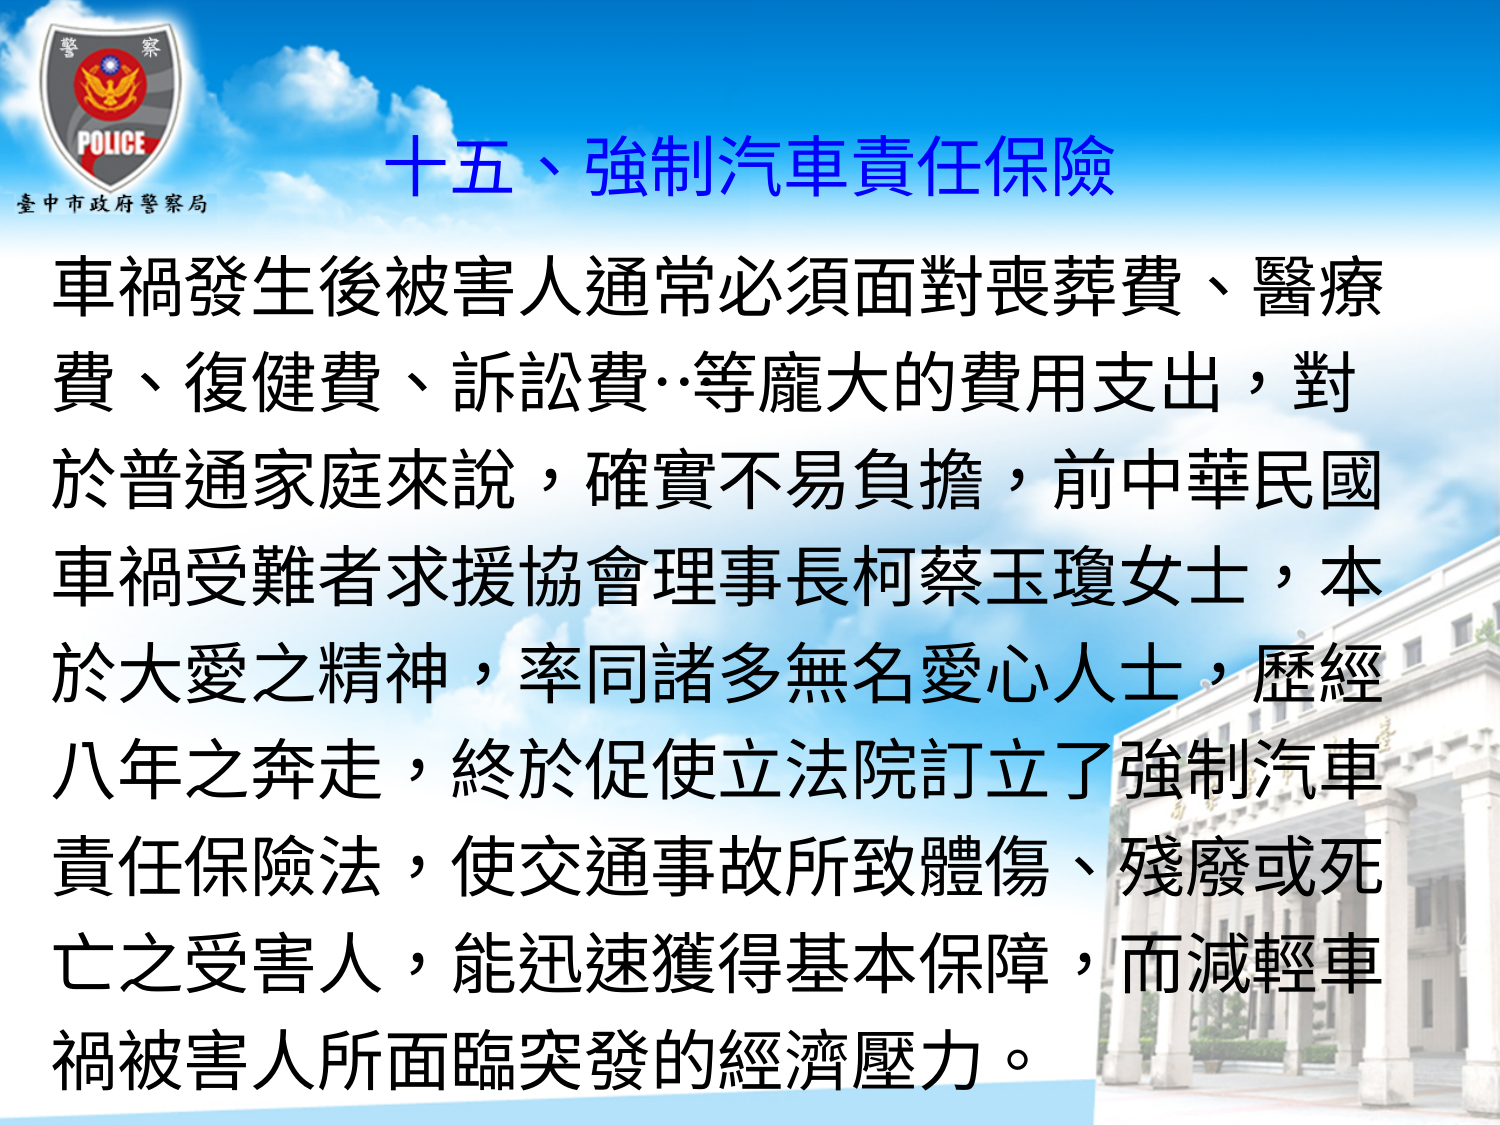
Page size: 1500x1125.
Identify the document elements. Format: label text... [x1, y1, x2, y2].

picture [0, 232, 1500, 1125]
title 十五、強制汽車責任保險 [0, 98, 1500, 232]
picture [0, 0, 1500, 98]
list 車禍發生後被害人通常必須面對喪葬費、醫療 費、復健費、訴訟費…等龐大的費用支出，對 於普通家庭來說，確實不易負擔，前中華民國 車禍受難者求援協會理事長柯蔡玉瓊女士，本 於大愛之精神，率同諸多無名愛心人士，歷經 八年之奔走，終於促使立法院訂立了強制汽車 責任保險法，使交通事故所致體傷、殘廢或死 亡之受害人，能迅速獲得基本保障，而減輕車 禍被害人所面臨突發的經濟壓力。 [35, 236, 1429, 1114]
